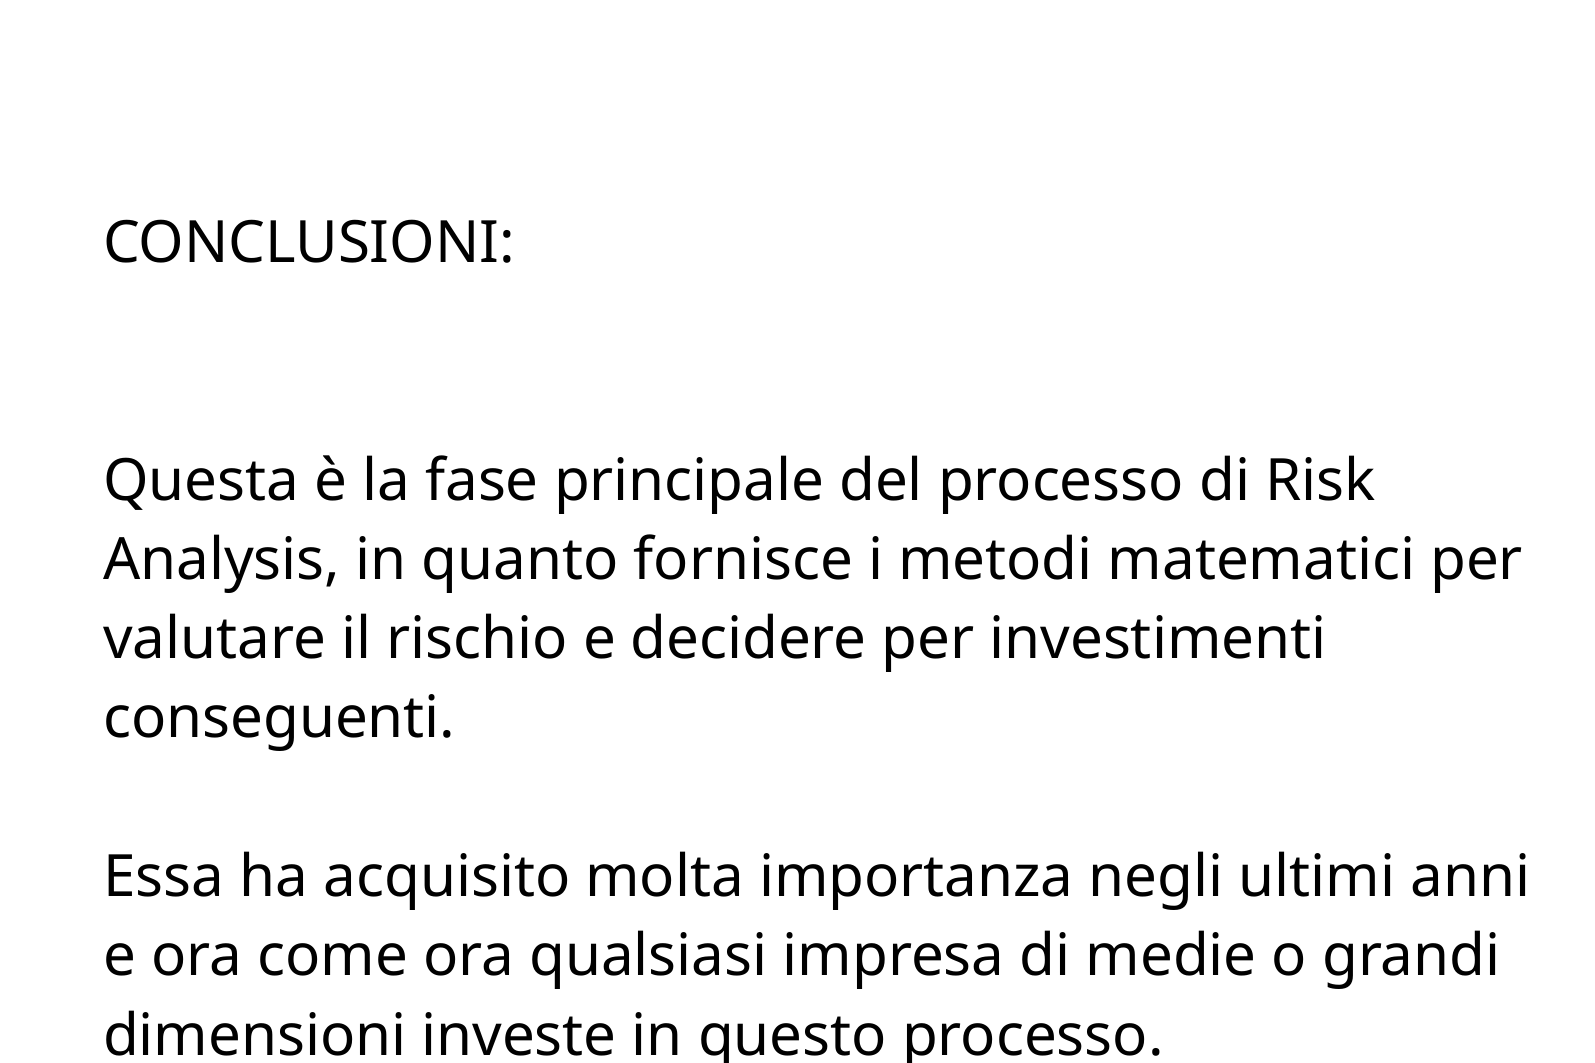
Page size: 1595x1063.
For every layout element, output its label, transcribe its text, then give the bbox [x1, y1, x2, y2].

text_box CONCLUSIONI: Questa è la fase principale del processo di Risk Analysis, in quanto fornisce i metodi matematici per valutare il rischio e decidere per investimenti conseguenti. Essa ha acquisito molta importanza negli ultimi anni e ora come ora qualsiasi impresa di medie o grandi dimensioni investe in questo processo. [88, 147, 1575, 915]
